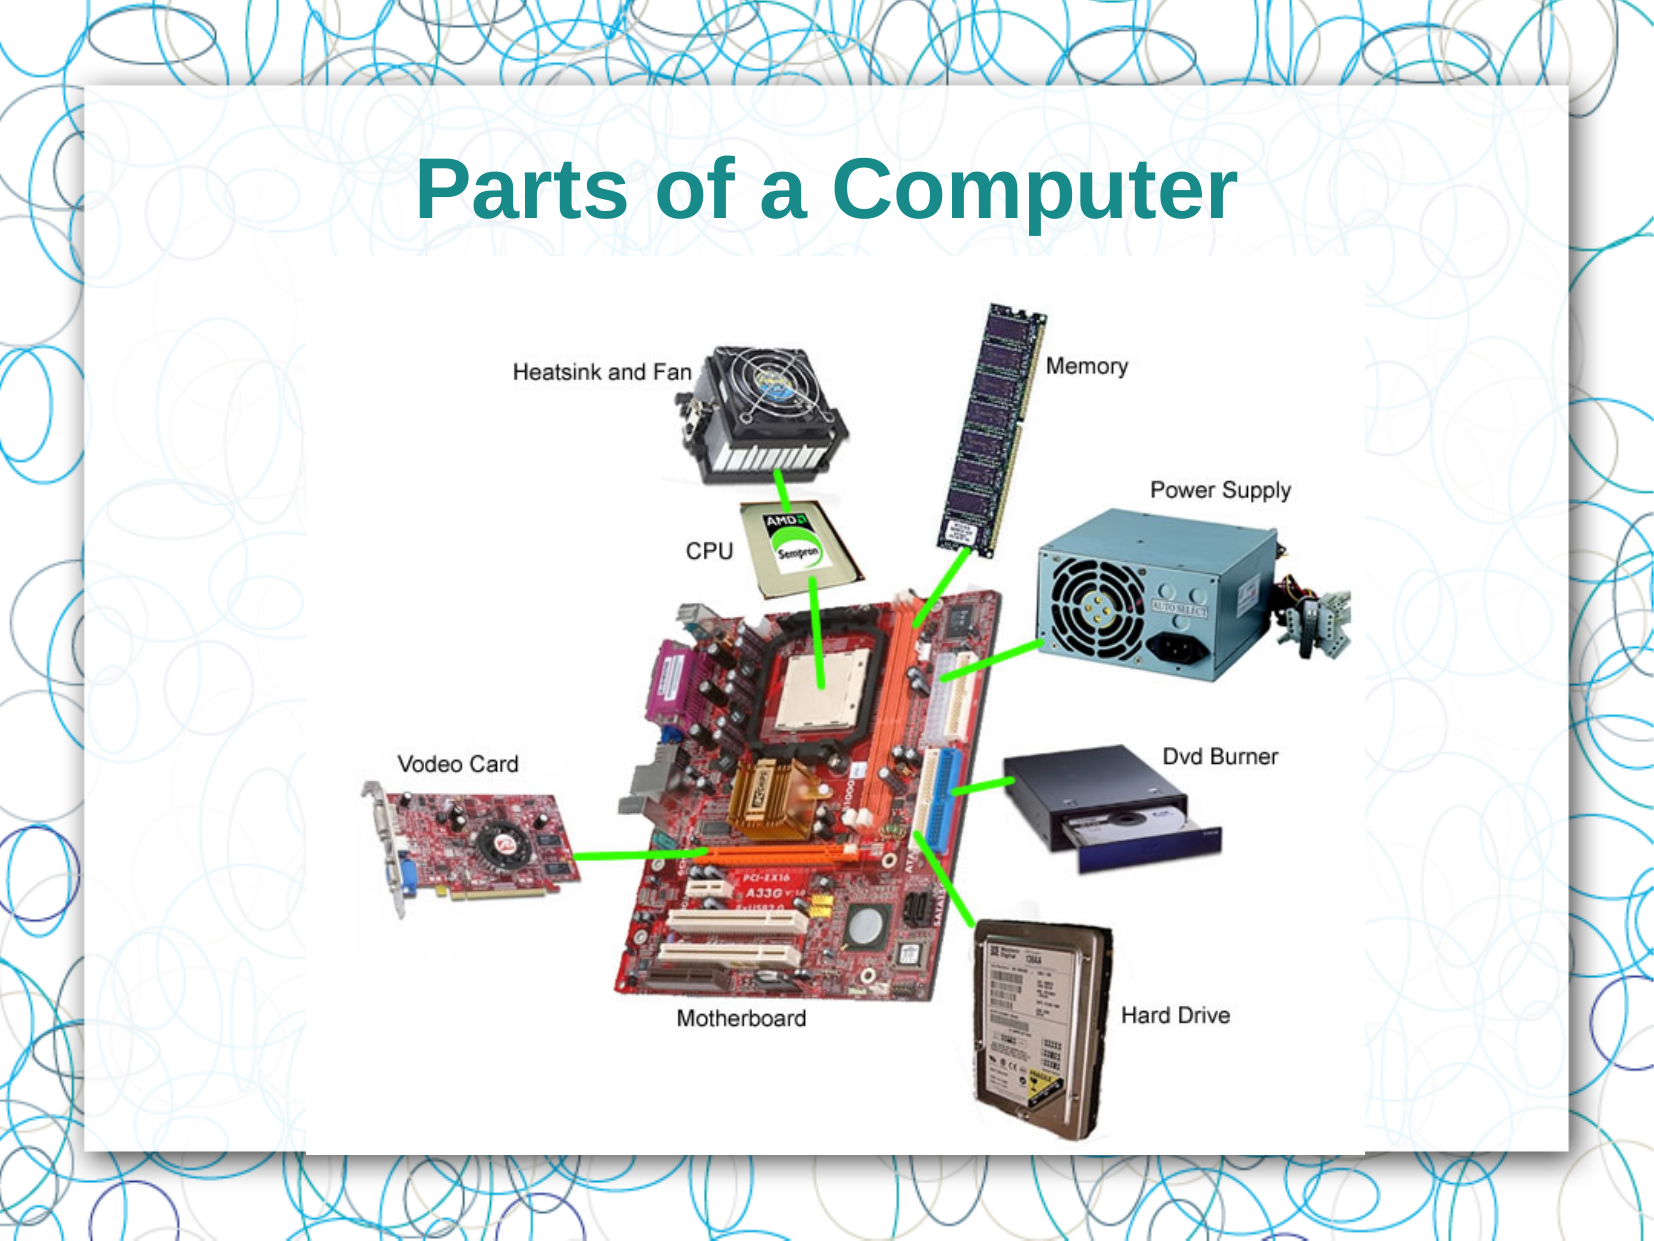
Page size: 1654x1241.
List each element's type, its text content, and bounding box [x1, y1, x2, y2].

picture [0, 0, 1654, 1241]
title Parts of a Computer [82, 84, 1571, 292]
